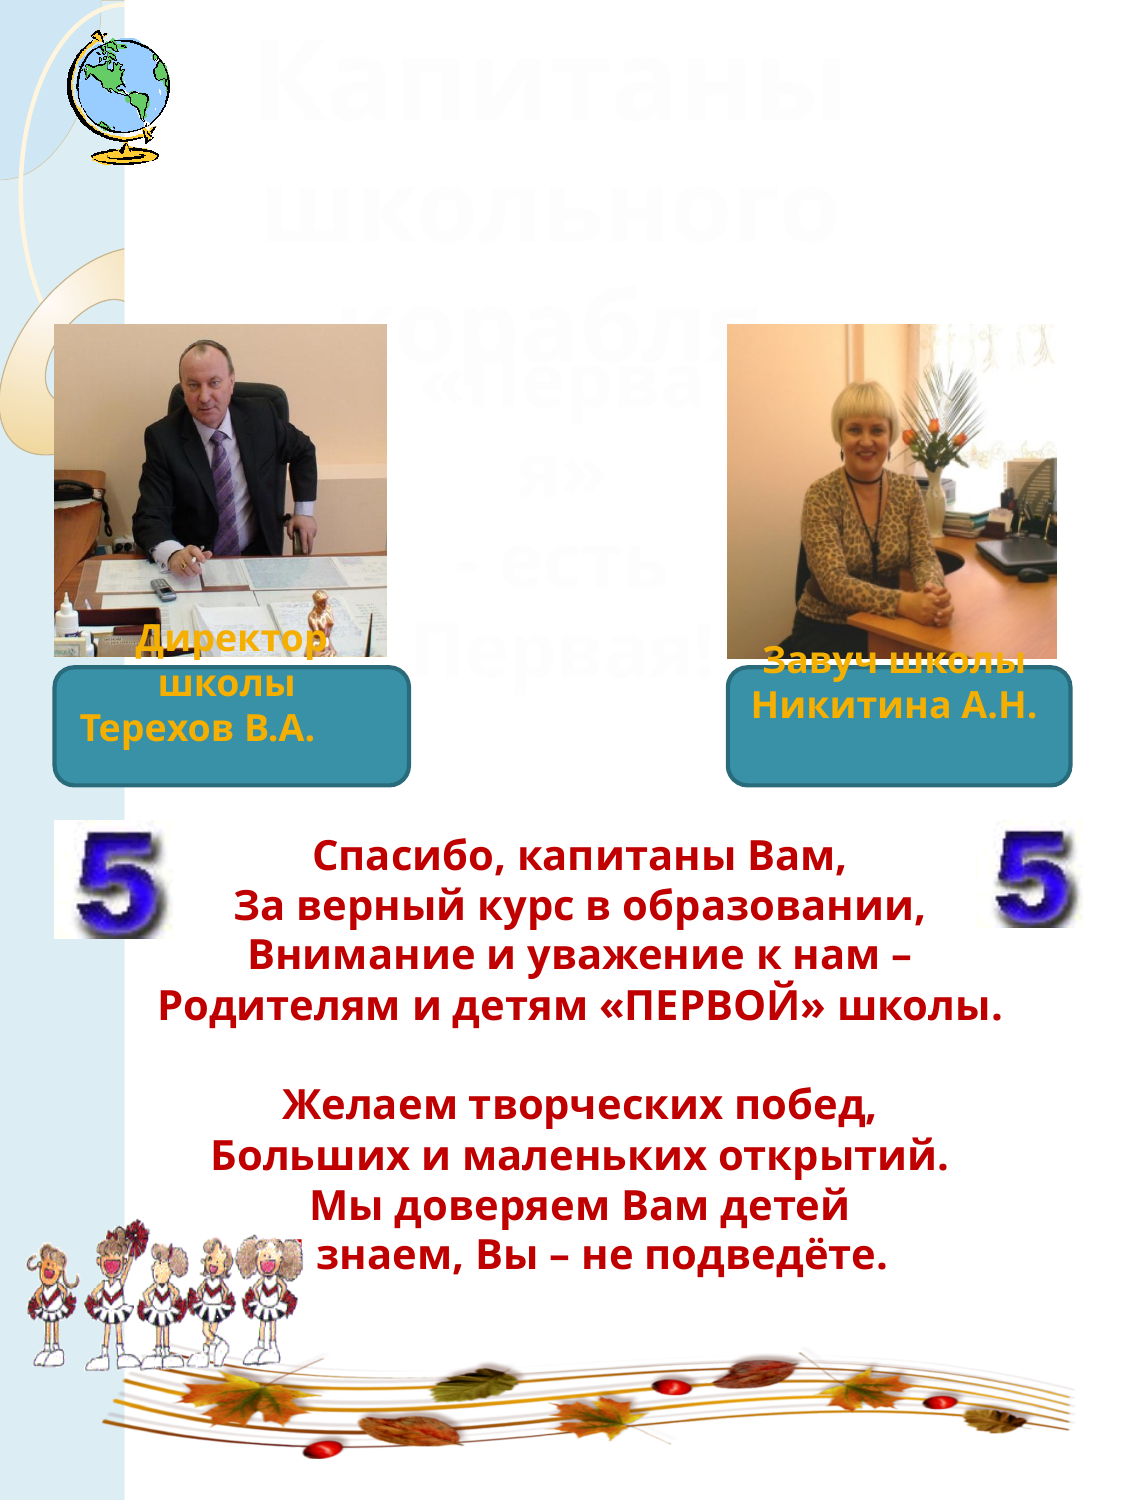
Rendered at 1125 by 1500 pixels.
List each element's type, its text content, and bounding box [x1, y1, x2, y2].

picture [141, 651, 157, 657]
picture [200, 635, 207, 647]
picture [975, 820, 1083, 928]
text_box Завуч школы Никитина А.Н. [727, 667, 1071, 786]
picture [66, 29, 171, 166]
picture [0, 1139, 1077, 1459]
picture [54, 820, 173, 939]
text_box Спасибо, капитаны Вам, За верный курс в образовании, Внимание и уважение к нам – Родителям и детям «ПЕРВОЙ» школы. Желаем творческих побед, Больших и маленьких открытий. Мы доверяем Вам детей И знаем, Вы – не подведёте. [101, 820, 1059, 1286]
text_box Директор школы Терехов В.А. [54, 667, 409, 786]
picture [54, 324, 385, 657]
text_box «Первая» - есть Первая! [385, 324, 740, 700]
picture [313, 635, 320, 647]
text_box Капитаны школьного корабля [54, 0, 1047, 324]
picture [740, 324, 1057, 659]
picture [144, 629, 154, 646]
